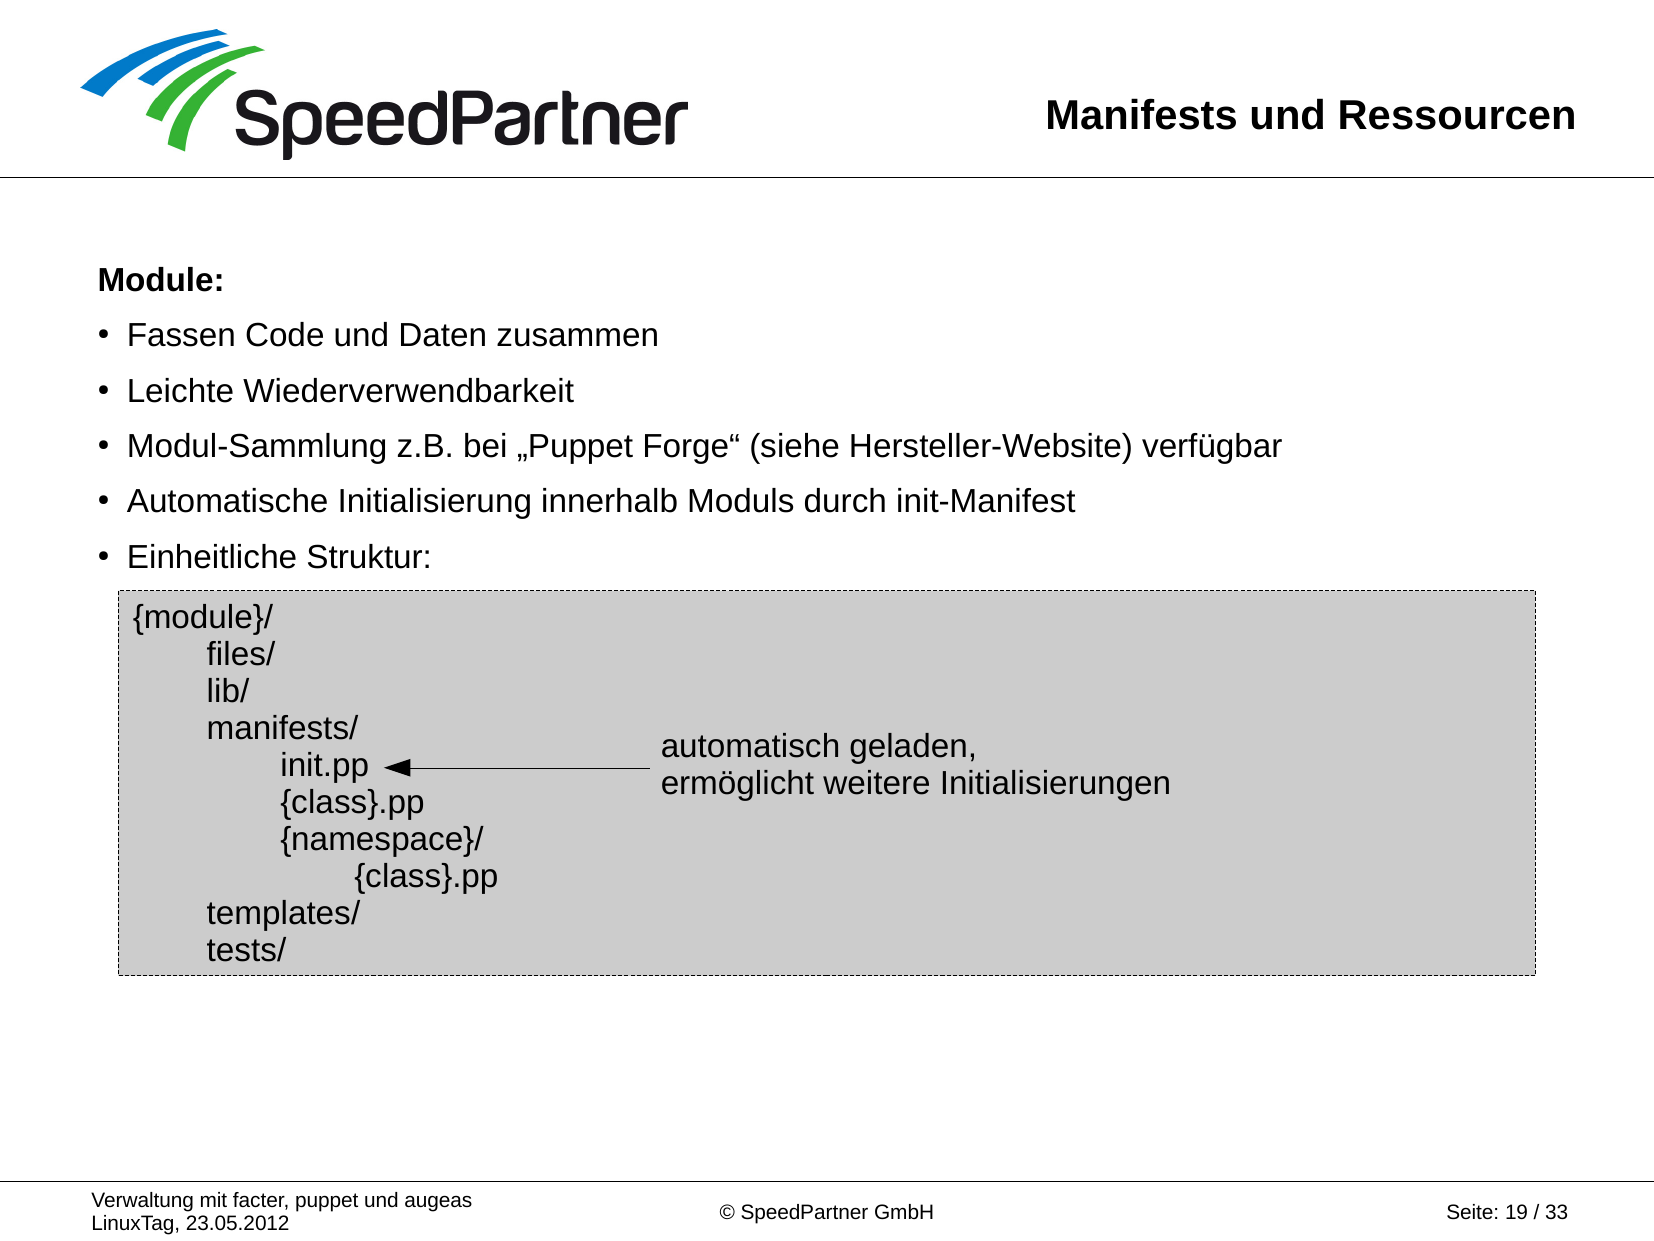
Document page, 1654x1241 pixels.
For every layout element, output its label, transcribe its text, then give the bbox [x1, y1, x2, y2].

text_box automatisch geladen, ermöglicht weitere Initialisierungen [646, 720, 1188, 810]
picture [80, 29, 688, 160]
title Manifests und Ressourcen [590, 70, 1577, 160]
text_box Module: Fassen Code und Daten zusammen Leichte Wiederverwendbarkeit Modul-Sammlung z.B. bei „Puppet Forge“ (siehe Hersteller-Website) verfügbar Automatische Initialisierung innerhalb Moduls durch init-Manifest Einheitliche Struktur: [82, 253, 1565, 1177]
text_box {module}/ files/ lib/ manifests/ init.pp {class}.pp {namespace}/ {class}.pp templates/ tests/ [118, 590, 1536, 976]
